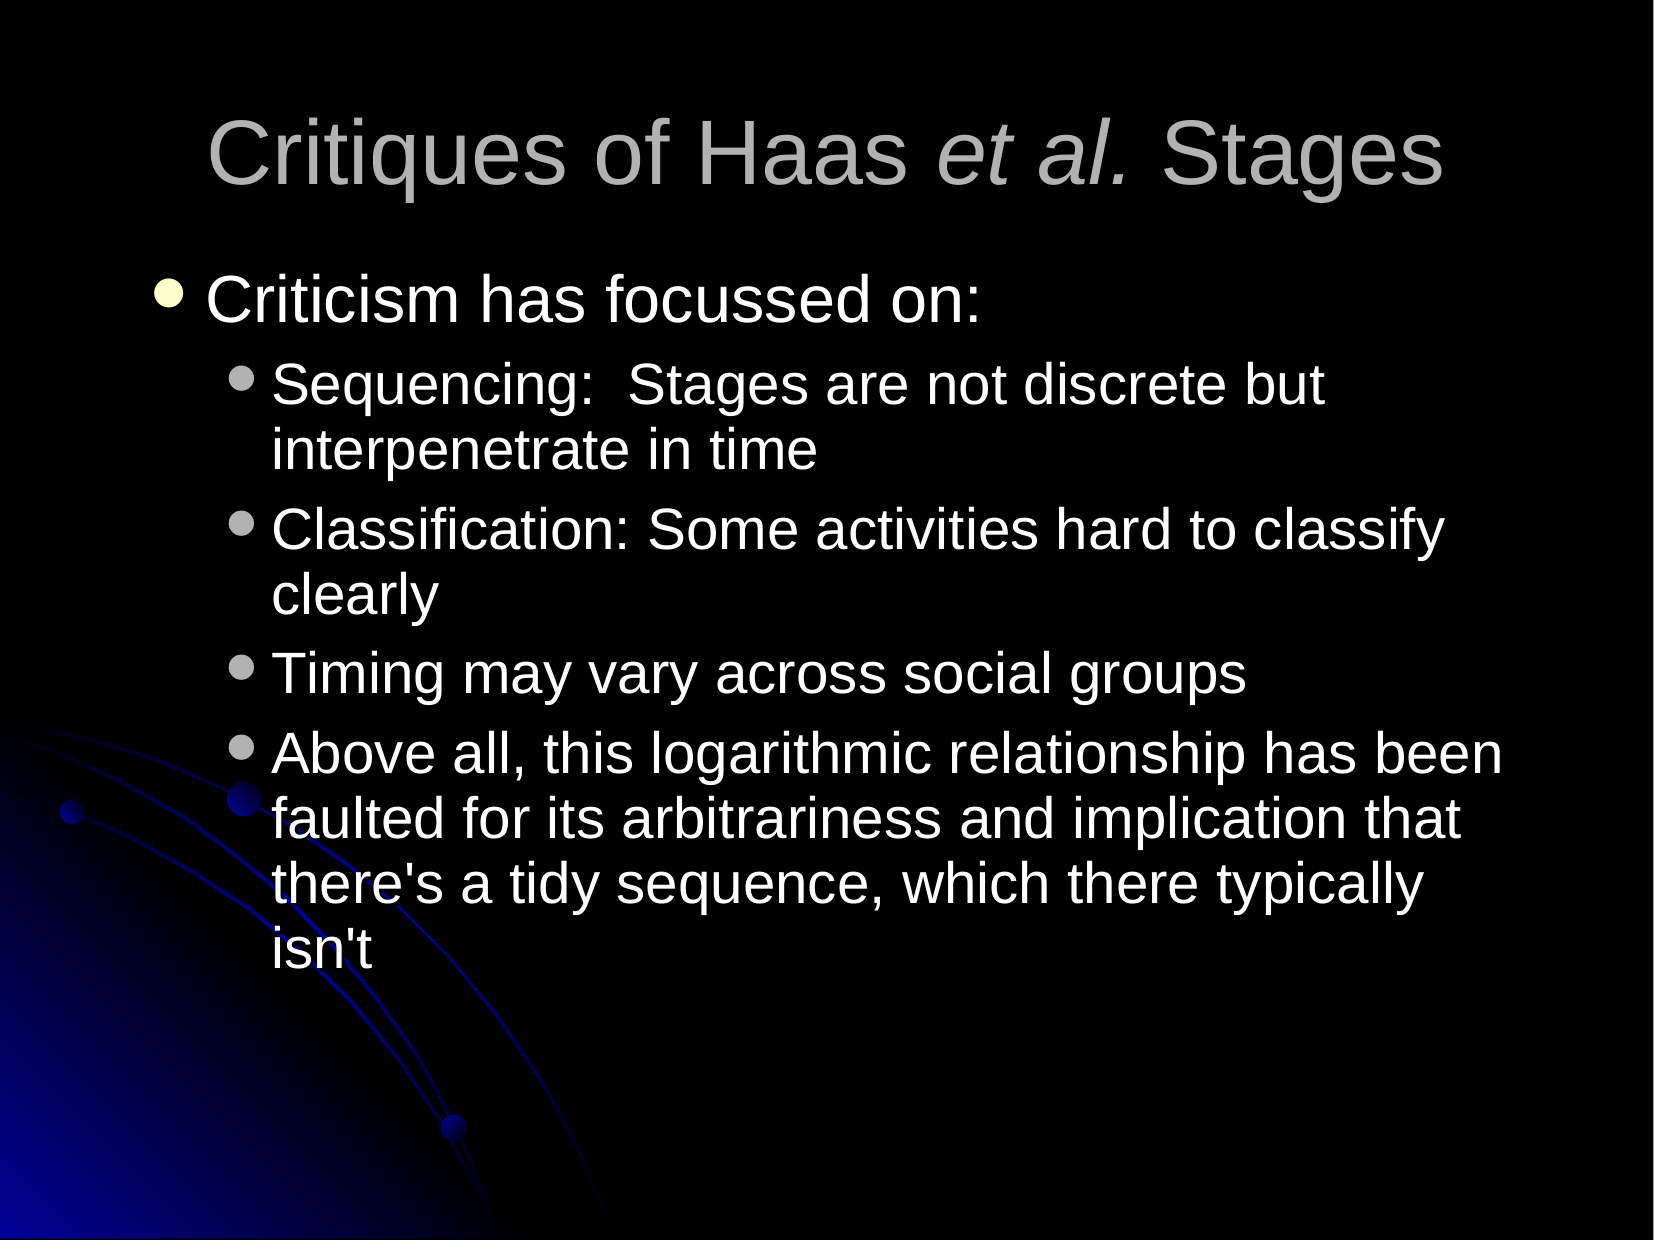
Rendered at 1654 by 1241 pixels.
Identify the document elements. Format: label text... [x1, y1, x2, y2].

title Critiques of Haas et al. Stages [82, 50, 1571, 256]
list Criticism has focussed on: Sequencing: Stages are not discrete but interpenetrate in time Classification: Some activities hard to classify clearly Timing may vary across social groups Above all, this logarithmic relationship has been faulted for its arbitrariness and implication that there's a tidy sequence, which there typically isn't [150, 262, 1531, 1044]
